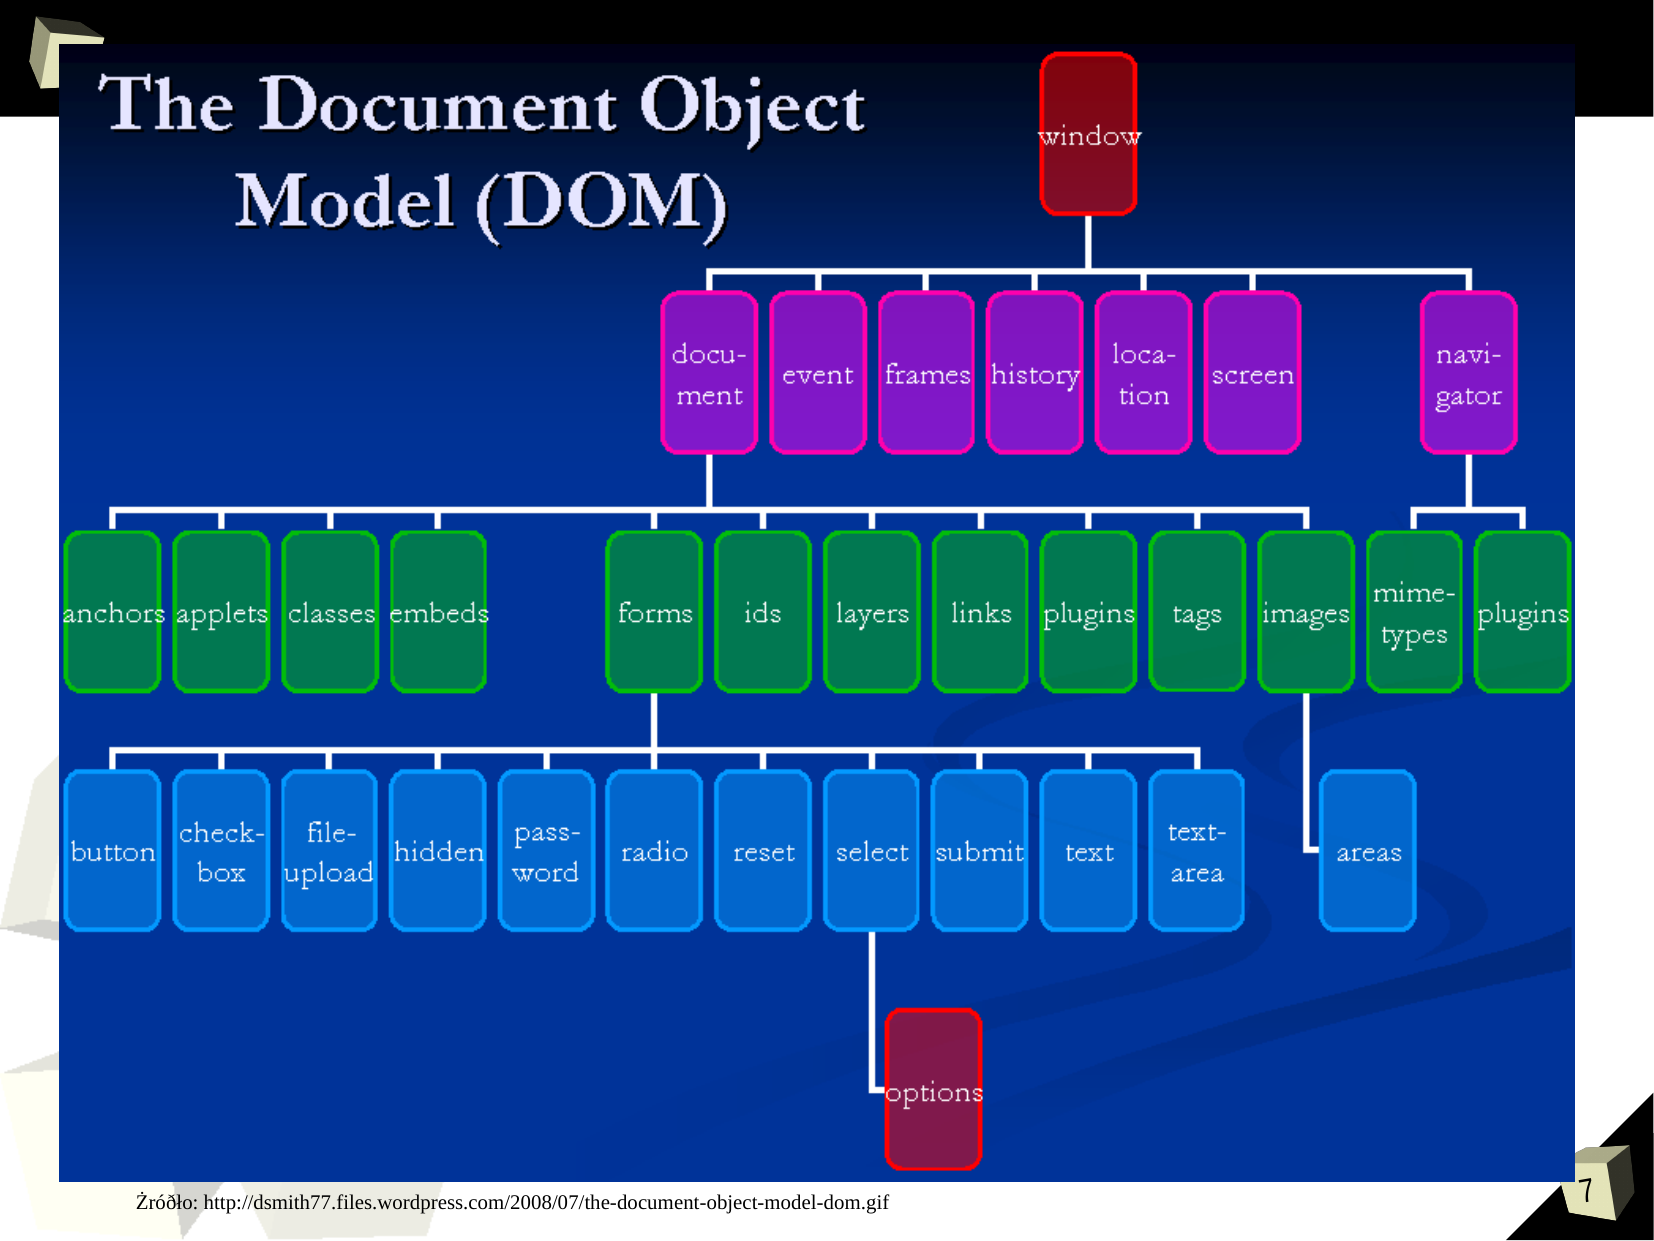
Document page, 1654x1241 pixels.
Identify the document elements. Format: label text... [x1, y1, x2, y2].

text_box Żróðło: http://dsmith77.files.wordpress.com/2008/07/the-document-object-model-dom.gif [135, 1191, 887, 1215]
picture [0, 44, 1575, 1241]
